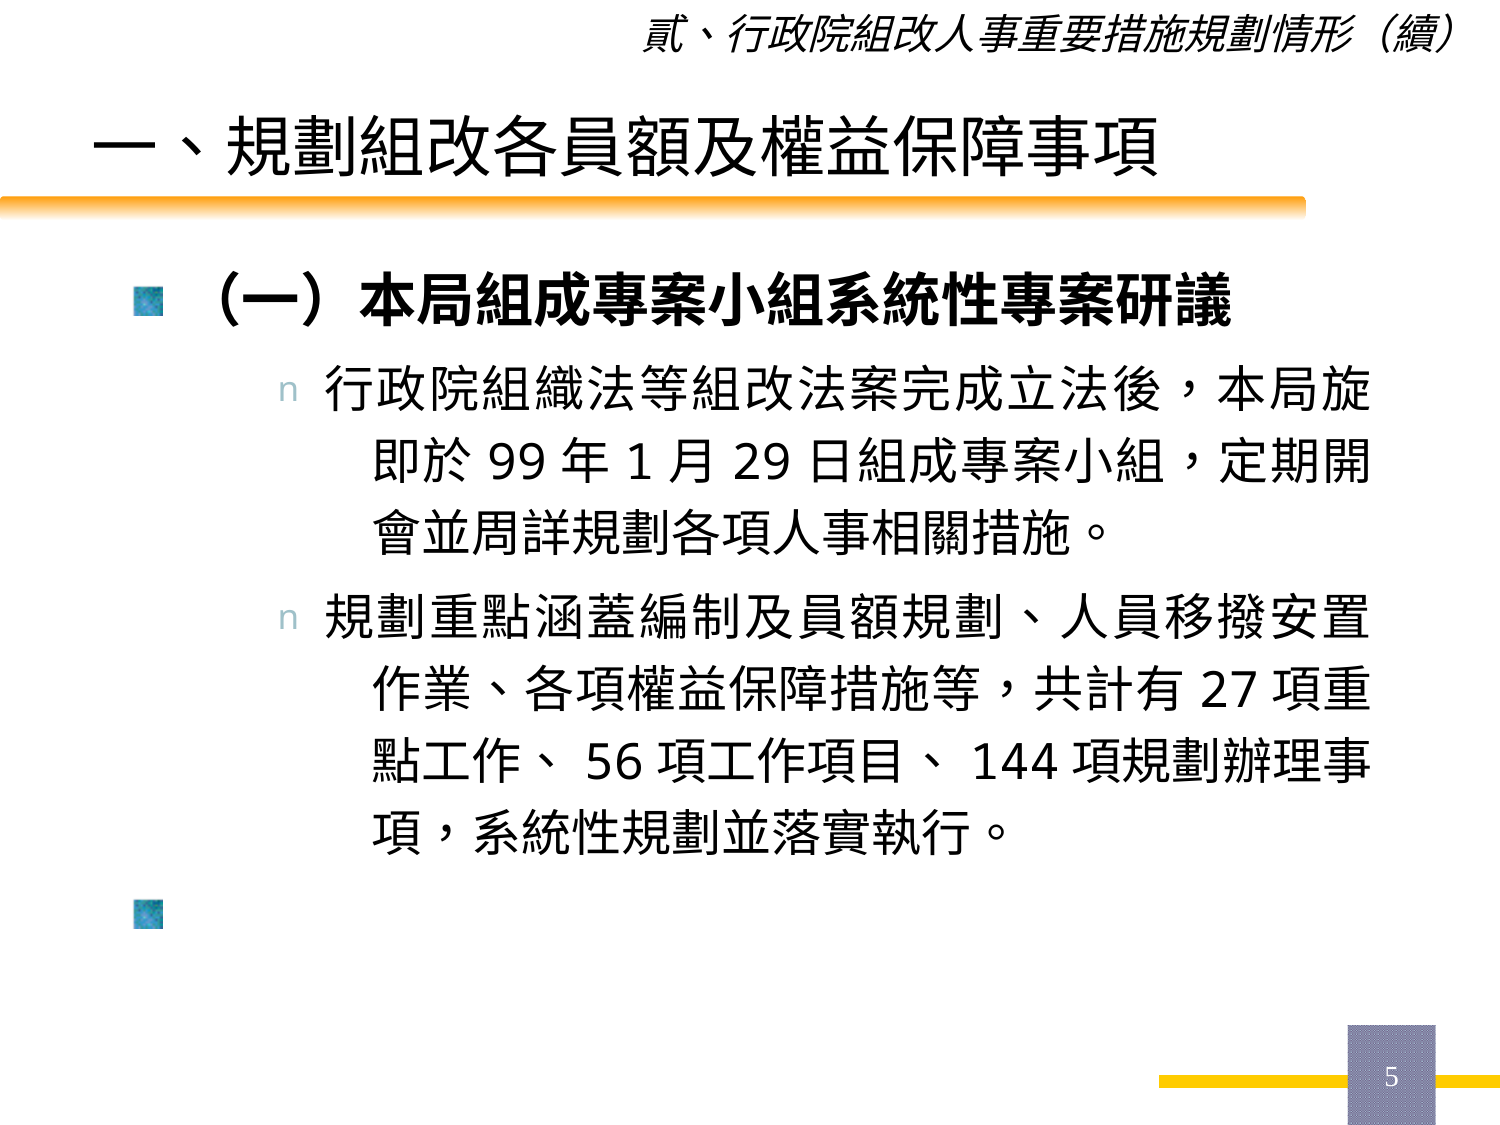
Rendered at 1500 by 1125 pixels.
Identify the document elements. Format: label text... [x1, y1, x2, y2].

text_box [1347, 1025, 1436, 1125]
title 一、規劃組改各員額及權益保障事項 [76, 54, 1352, 193]
list （一）本局組成專案小組系統性專案研議 行政院組織法等組改法案完成立法後，本局旋即於99年1月29日組成專案小組，定期開會並周詳規劃各項人事相關措施。 規劃重點涵蓋編制及員額規劃、人員移撥安置作業、各項權益保障措施等，共計有27項重點工作、56項工作項目、144項規劃辦理事項，系統性規劃並落實執行。 [112, 255, 1388, 1000]
text_box 貳、行政院組改人事重要措施規劃情形（續） [626, 0, 1500, 66]
